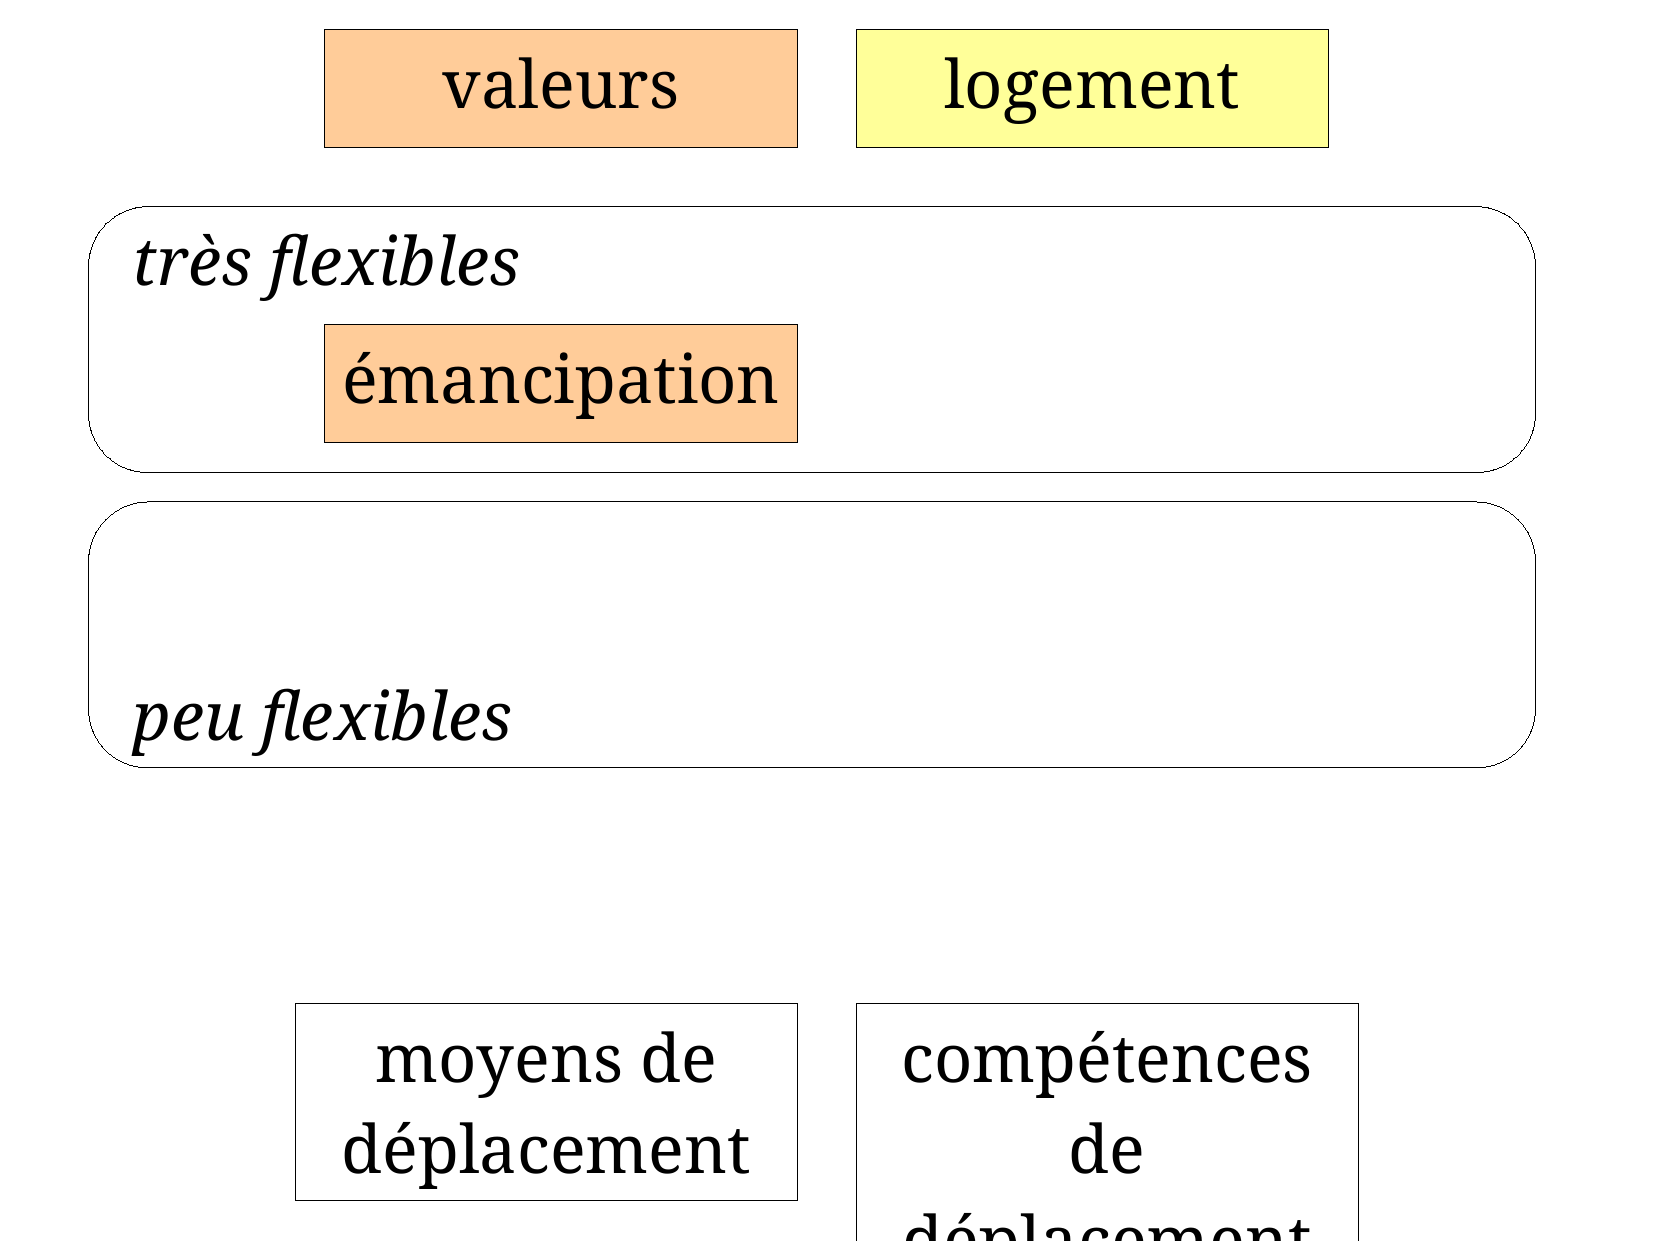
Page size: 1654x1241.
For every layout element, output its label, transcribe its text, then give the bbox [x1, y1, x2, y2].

text_box logement [856, 29, 1329, 148]
text_box moyens de déplacement [295, 1003, 798, 1199]
text_box très flexibles [88, 206, 1536, 473]
text_box compétences de déplacement [856, 1003, 1359, 1199]
text_box peu flexibles [88, 501, 1536, 768]
text_box valeurs [324, 29, 798, 148]
